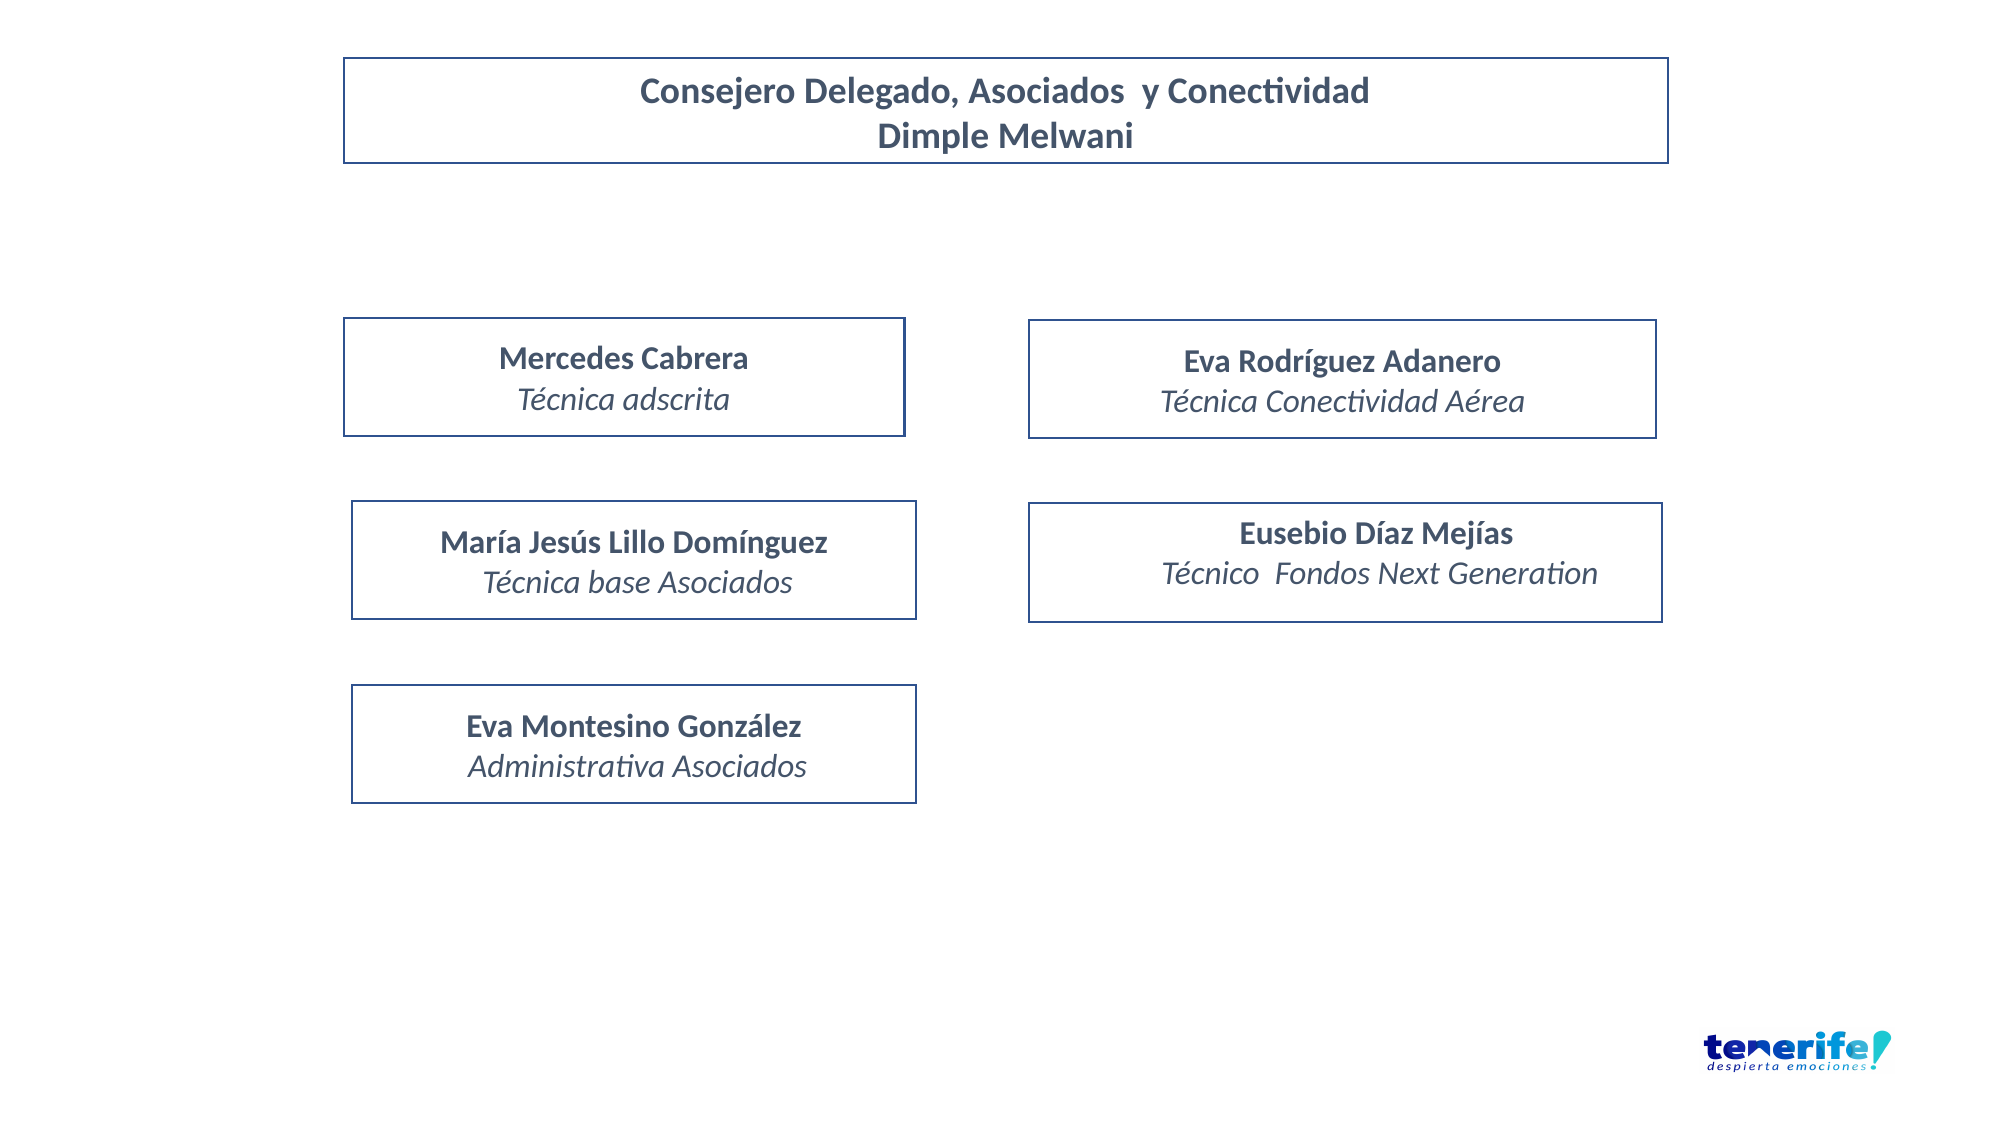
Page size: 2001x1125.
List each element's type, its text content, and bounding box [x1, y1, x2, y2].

text_box Eva Rodríguez Adanero Técnica Conectividad Aérea [1029, 320, 1656, 438]
text_box Eusebio Díaz Mejías Técnico Fondos Next Generation [1063, 503, 1690, 598]
picture [1699, 1027, 1895, 1075]
text_box Mercedes Cabrera Técnica adscrita [344, 318, 904, 436]
text_box Consejero Delegado, Asociados y Conectividad Dimple Melwani [344, 58, 1668, 163]
text_box María Jesús Lillo Domínguez Técnica base Asociados [352, 501, 916, 619]
text_box Eva Montesino González Administrativa Asociados [352, 685, 916, 803]
